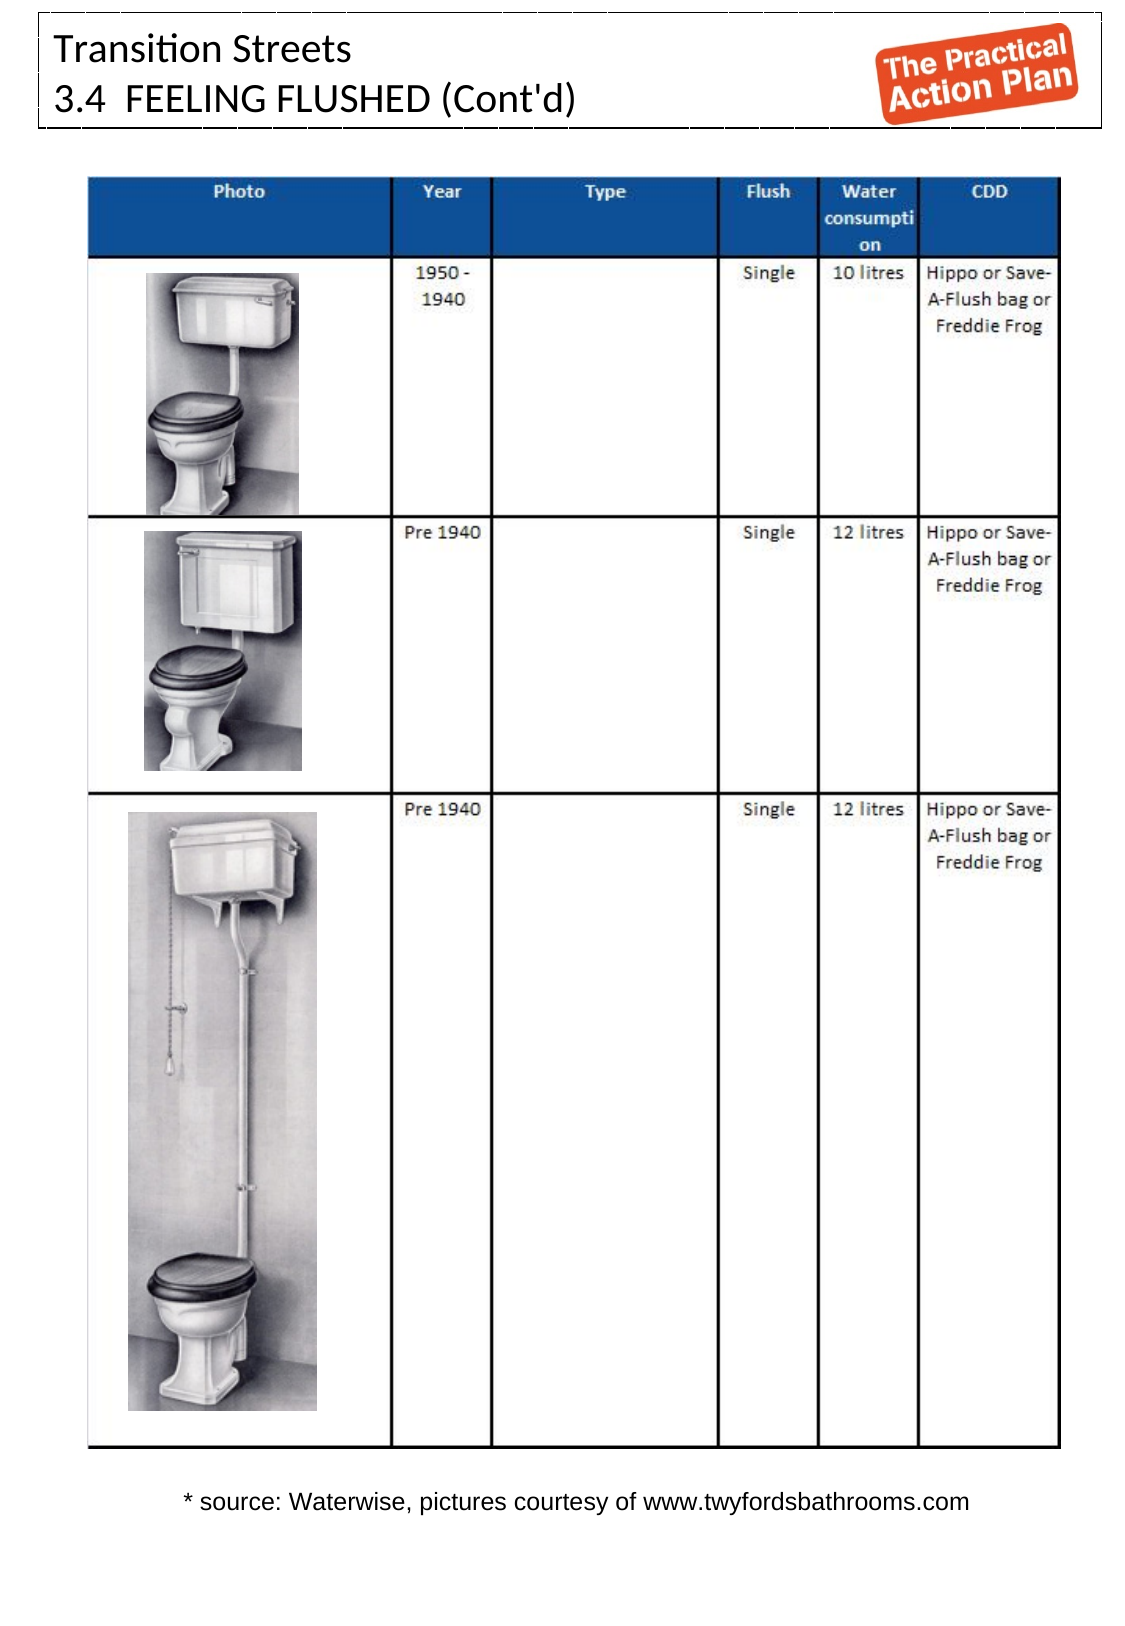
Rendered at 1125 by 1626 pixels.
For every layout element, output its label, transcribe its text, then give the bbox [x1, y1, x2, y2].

text_box * source: Waterwise, pictures courtesy of www.twyfordsbathrooms.com [168, 1478, 994, 1524]
picture [87, 176, 1061, 1449]
text_box Transition Streets 3.4 FEELING FLUSHED (Cont'd) [38, 12, 1102, 129]
